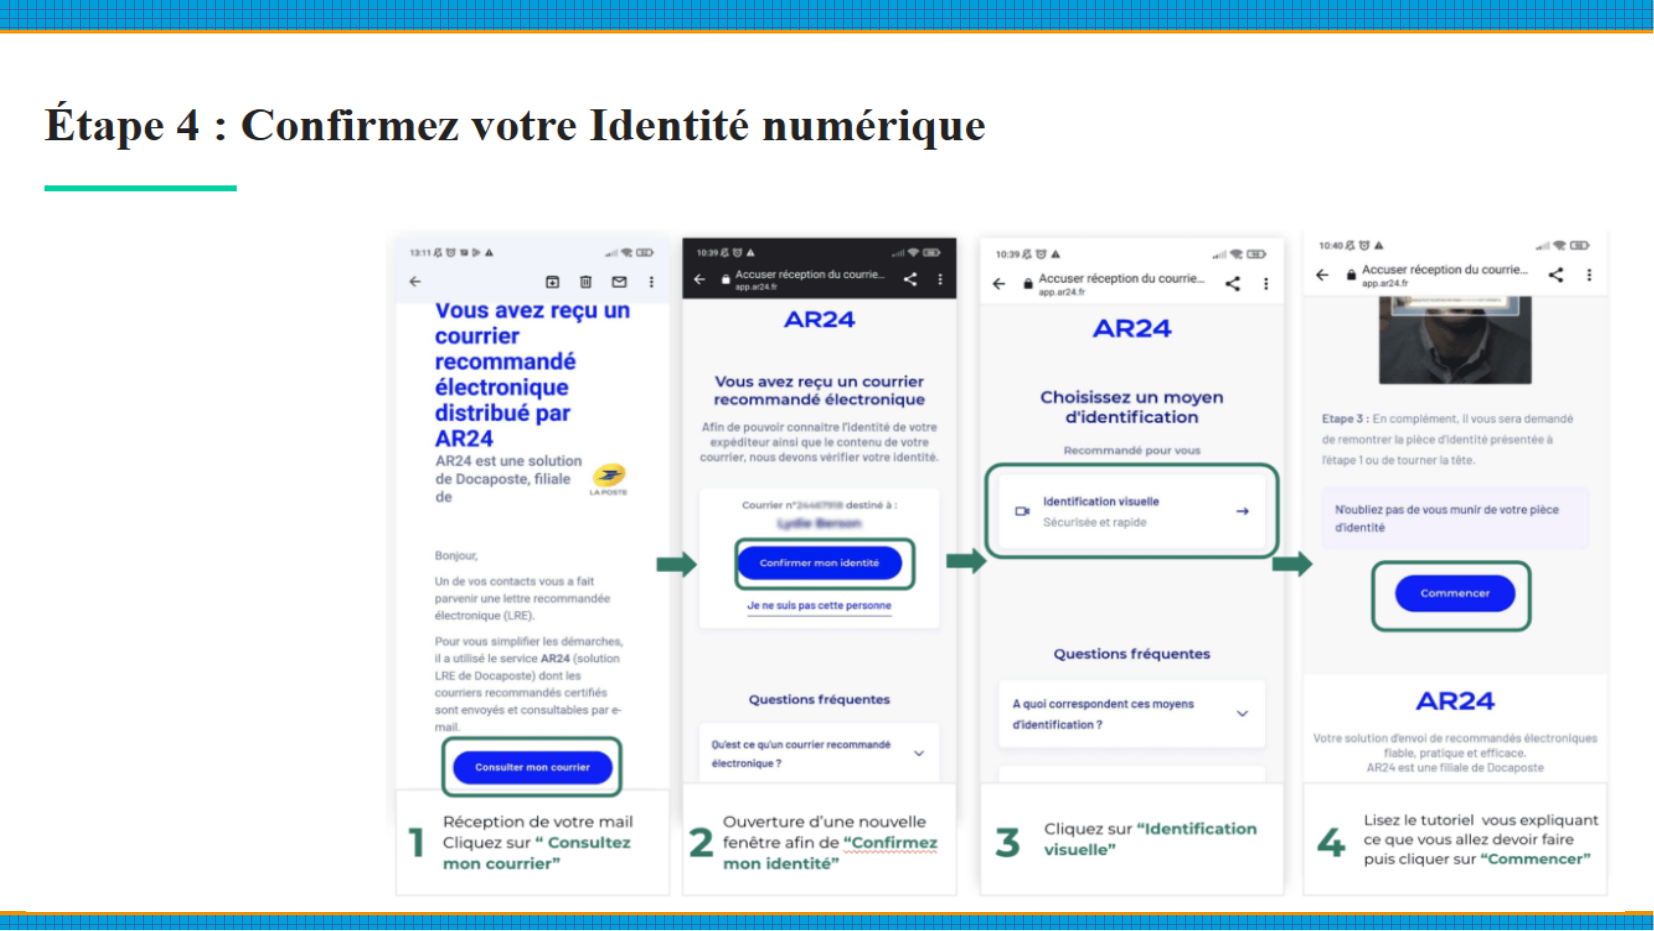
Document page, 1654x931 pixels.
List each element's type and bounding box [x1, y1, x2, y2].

picture [26, 88, 1625, 912]
